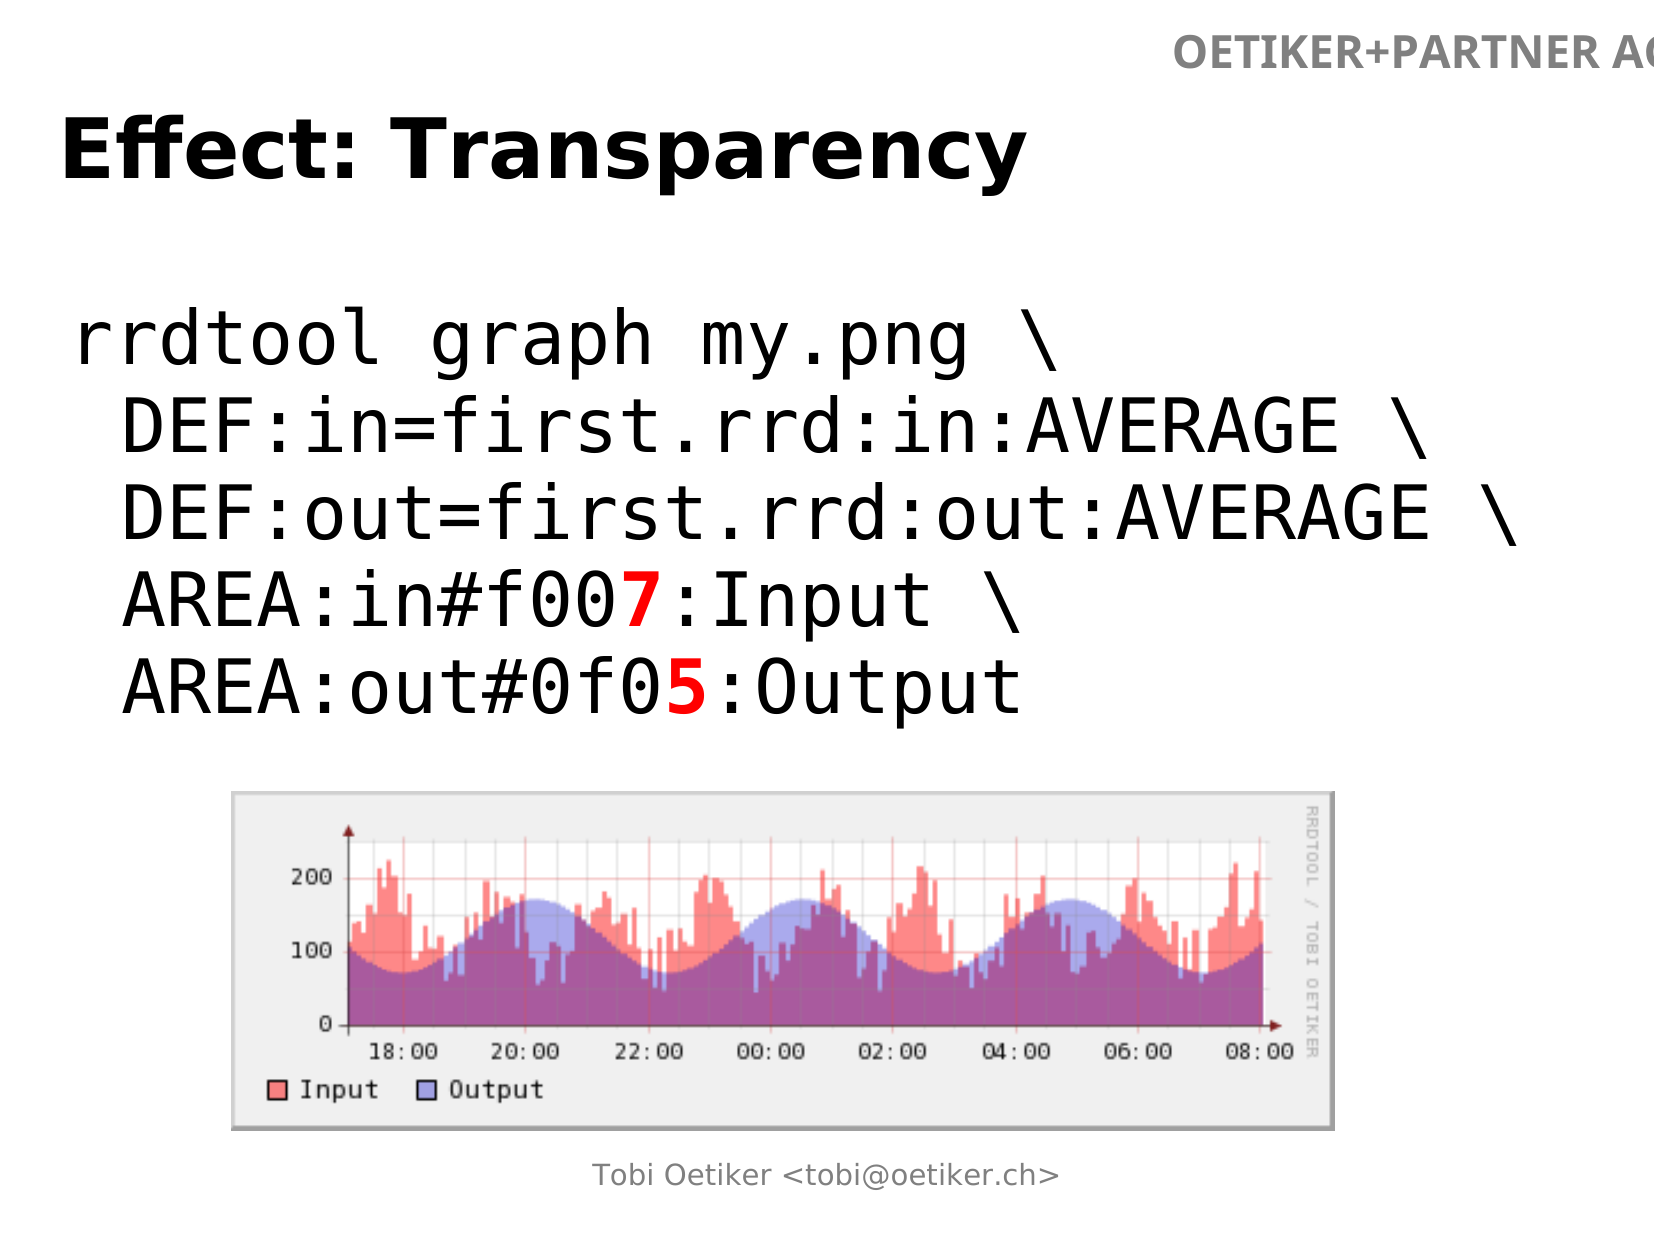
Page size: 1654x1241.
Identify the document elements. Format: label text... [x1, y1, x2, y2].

picture [231, 791, 1335, 1131]
list rrdtool graph my.png \ DEF:in=first.rrd:in:AVERAGE \ DEF:out=first.rrd:out:AVERAGE \ AREA:in#f007:Input \ AREA:out#0f05:Output [50, 295, 1571, 1099]
title Effect: Transparency [59, 75, 1607, 225]
